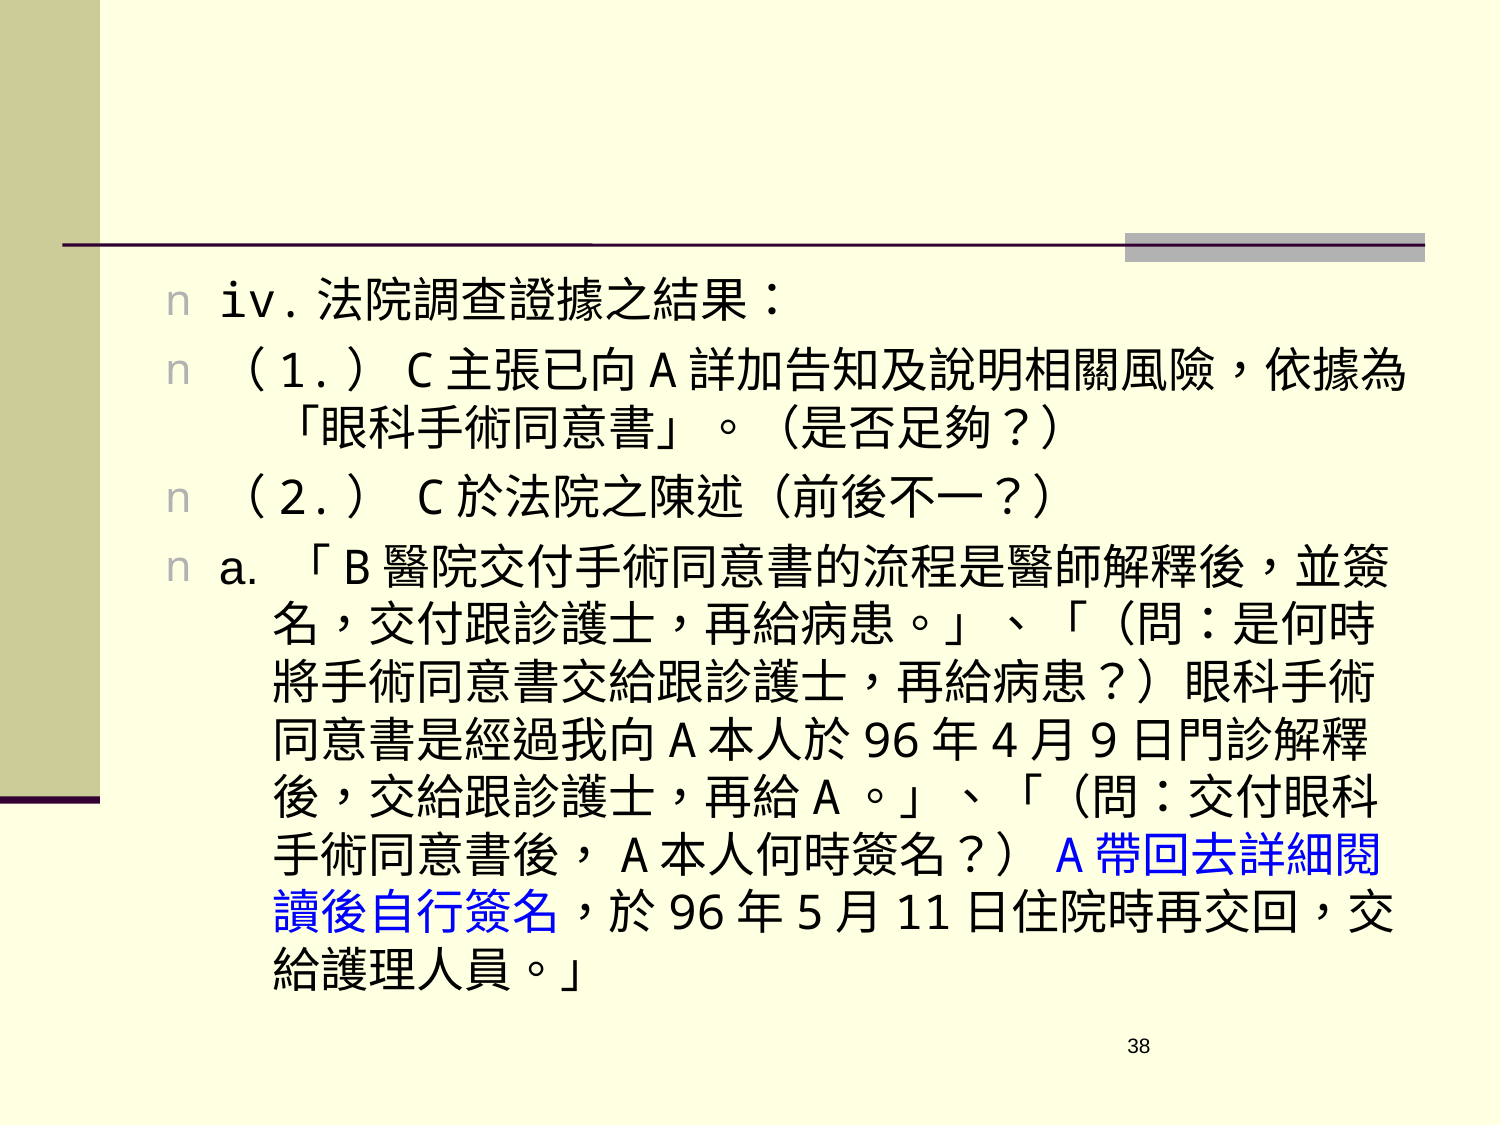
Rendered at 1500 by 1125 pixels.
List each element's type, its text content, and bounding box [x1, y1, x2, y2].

list iv.法院調查證據之結果： （1.）C主張已向A詳加告知及說明相關風險，依據為「眼科手術同意書」。（是否足夠？） （2.） C於法院之陳述（前後不一？） a. 「B醫院交付手術同意書的流程是醫師解釋後，並簽名，交付跟診護士，再給病患。」、「（問：是何時將手術同意書交給跟診護士，再給病患？）眼科手術同意書是經過我向A本人於96年4月9日門診解釋後，交給跟診護士，再給A。」、「（問：交付眼科手術同意書後，A本人何時簽名？）A帶回去詳細閱讀後自行簽名，於96年5月11日住院時再交回，交給護理人員。」 [150, 262, 1426, 1006]
text_box [1112, 1025, 1426, 1101]
